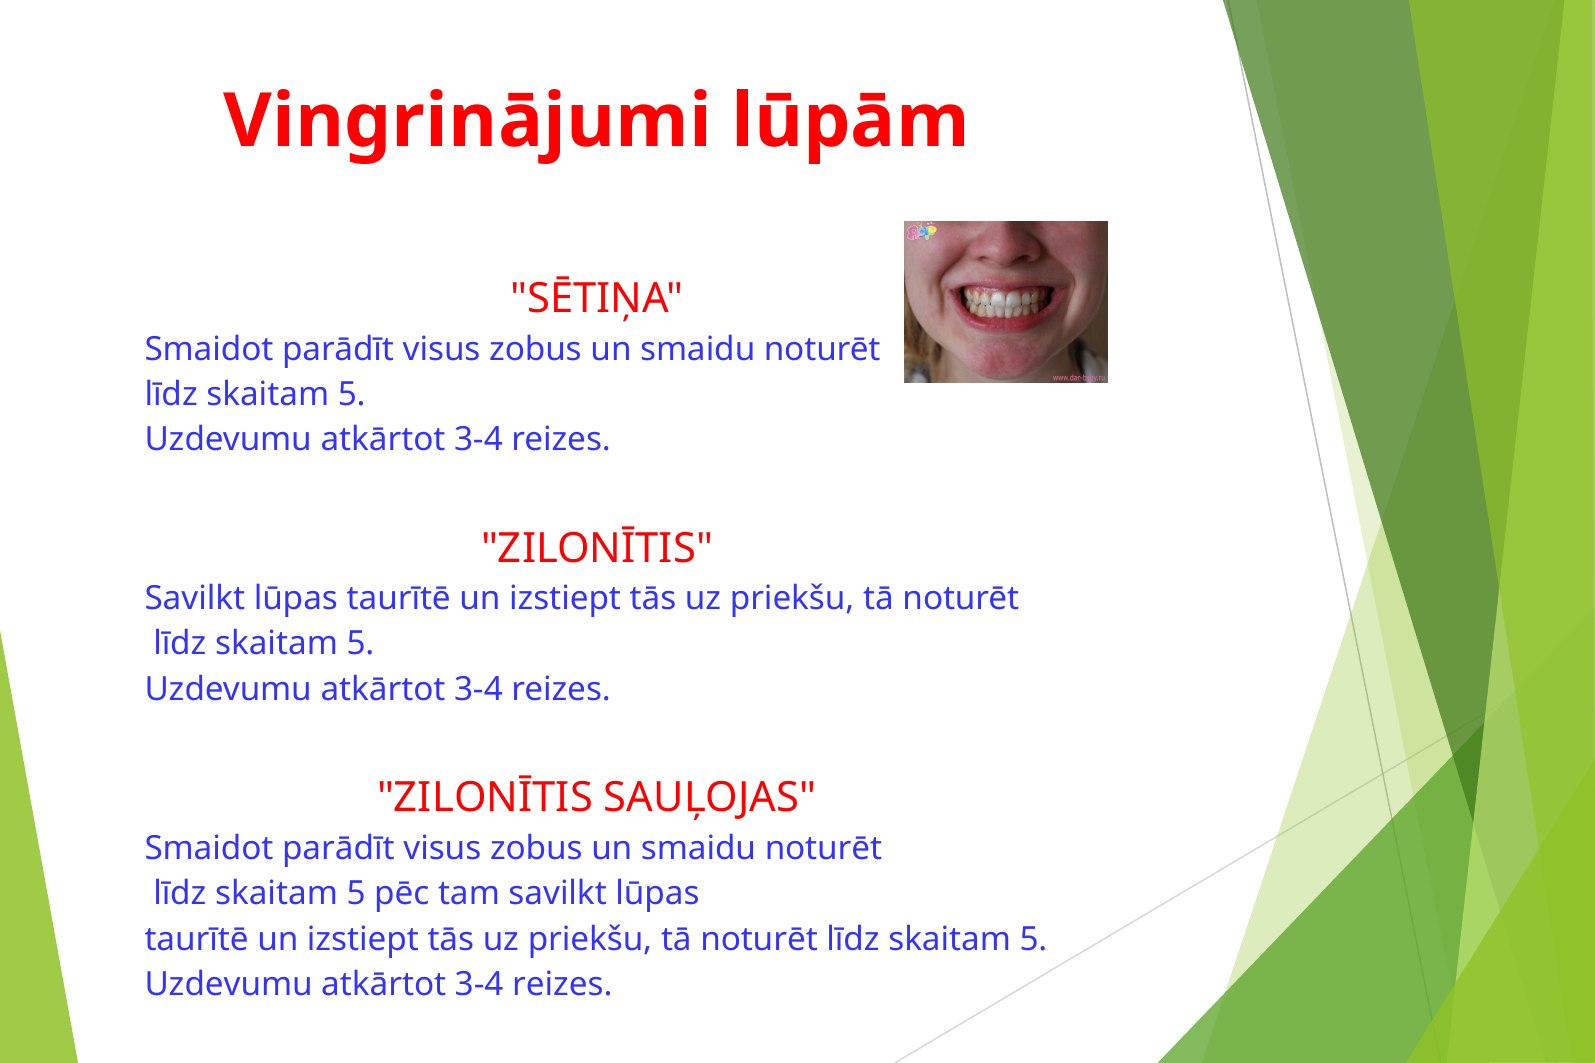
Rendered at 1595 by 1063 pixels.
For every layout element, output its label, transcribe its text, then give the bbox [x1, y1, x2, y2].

picture [904, 221, 1108, 383]
text_box Vingrinājumi lūpām "SĒTIŅA" Smaidot parādīt visus zobus un smaidu noturēt līdz skaitam 5. Uzdevumu atkārtot 3-4 reizes. "ZILONĪTIS" Savilkt lūpas taurītē un izstiept tās uz priekšu, tā noturēt līdz skaitam 5. Uzdevumu atkārtot 3-4 reizes. "ZILONĪTIS SAUĻOJAS" Smaidot parādīt visus zobus un smaidu noturēt līdz skaitam 5 pēc tam savilkt lūpas taurītē un izstiept tās uz priekšu, tā noturēt līdz skaitam 5. Uzdevumu atkārtot 3-4 reizes. [129, 59, 1195, 948]
